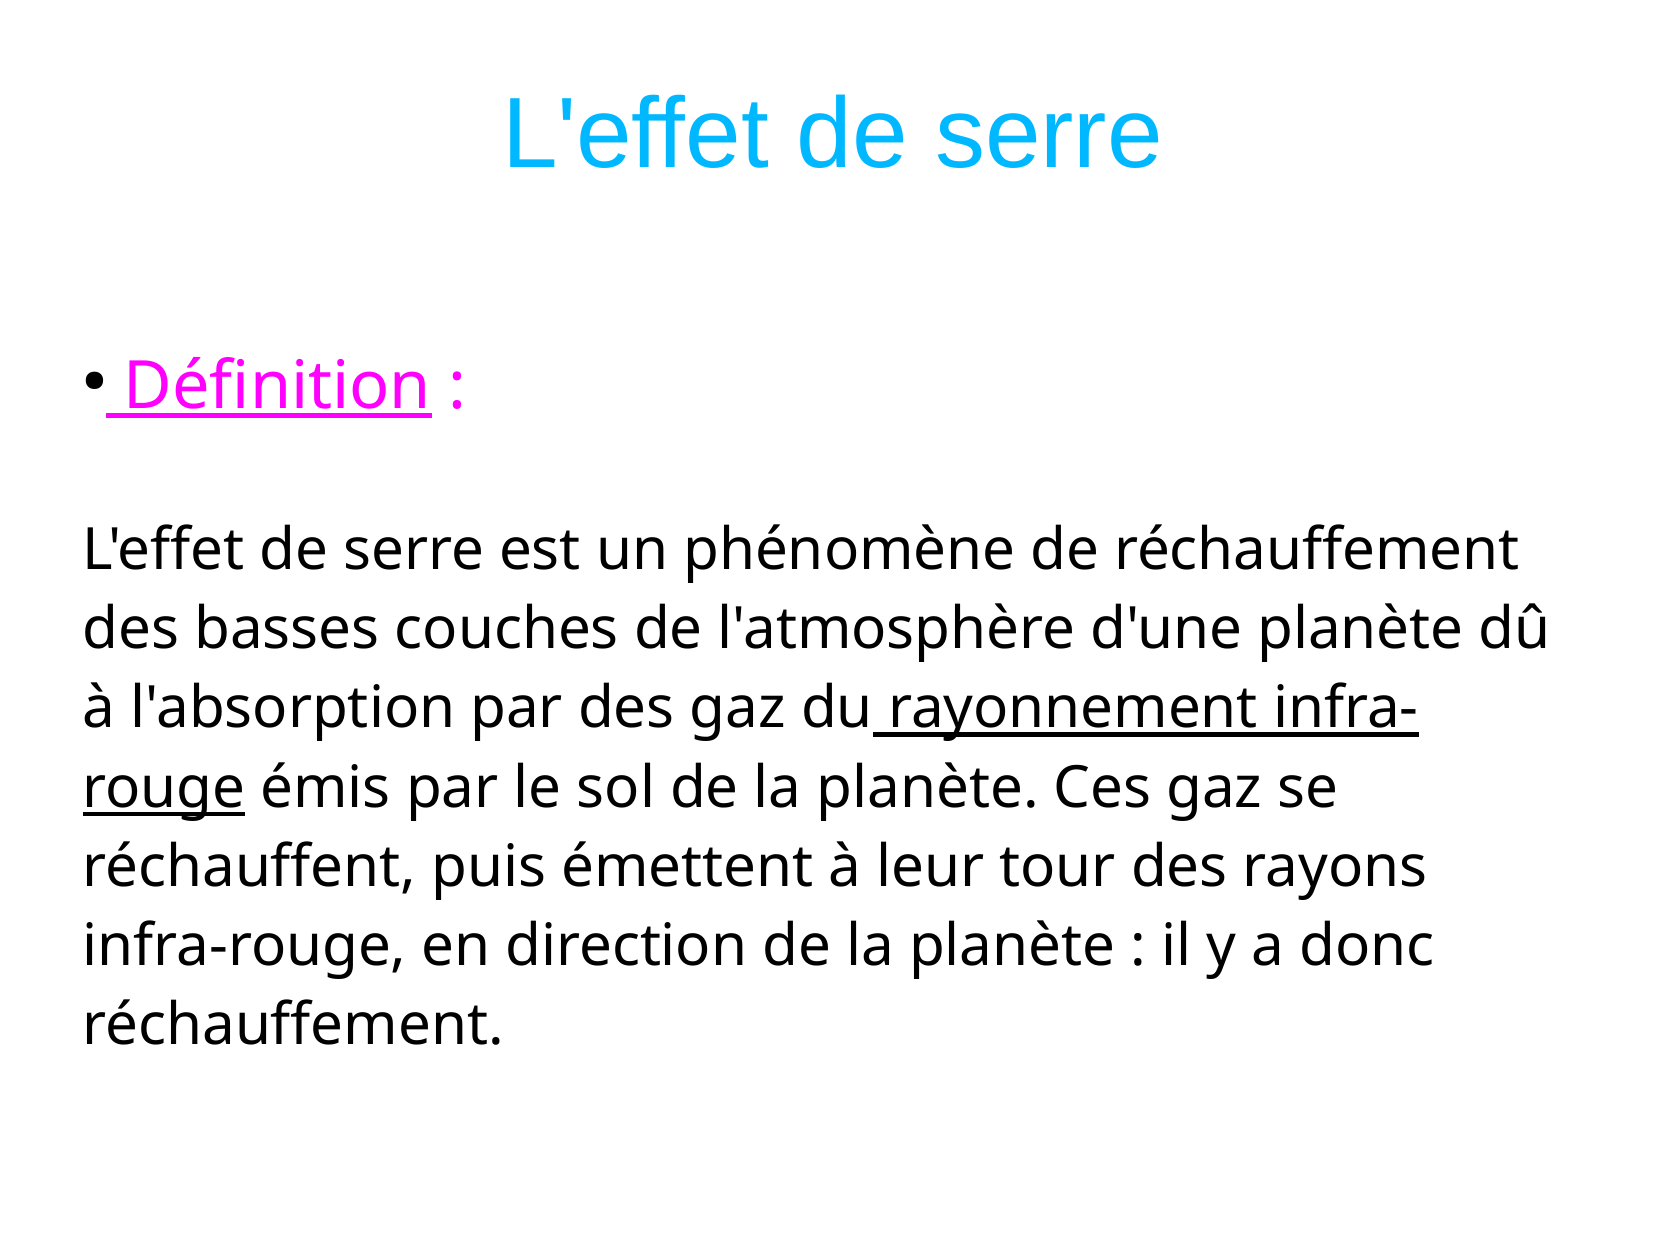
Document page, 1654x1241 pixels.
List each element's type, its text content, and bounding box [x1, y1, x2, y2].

subtitle Définition : L'effet de serre est un phénomène de réchauffement des basses couches de l'atmosphère d'une planète dû à l'absorption par des gaz du rayonnement infra-rouge émis par le sol de la planète. Ces gaz se réchauffent, puis émettent à leur tour des rayons infra-rouge, en direction de la planète : il y a donc réchauffement. [82, 290, 1571, 1109]
title L'effet de serre [88, 0, 1577, 266]
